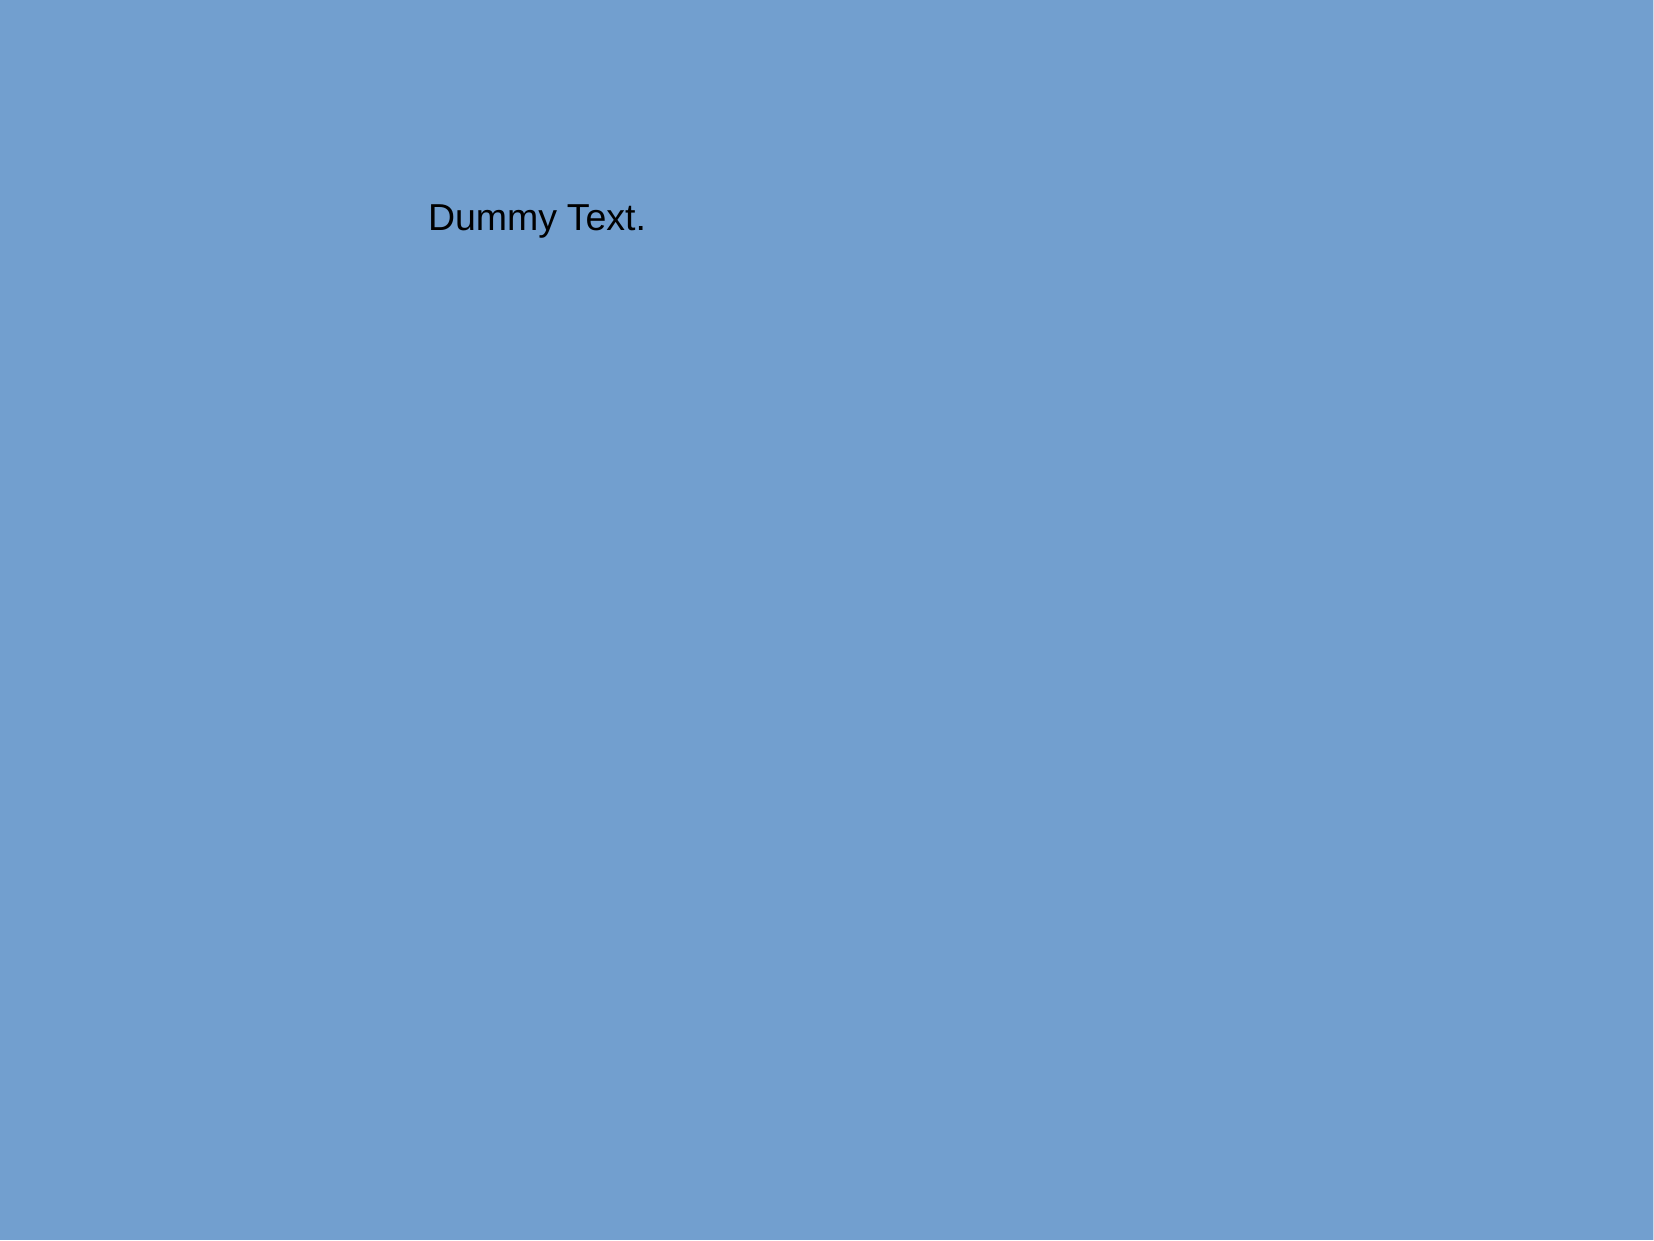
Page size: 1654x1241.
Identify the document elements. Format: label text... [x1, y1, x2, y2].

text_box Dummy Text. [413, 188, 662, 246]
